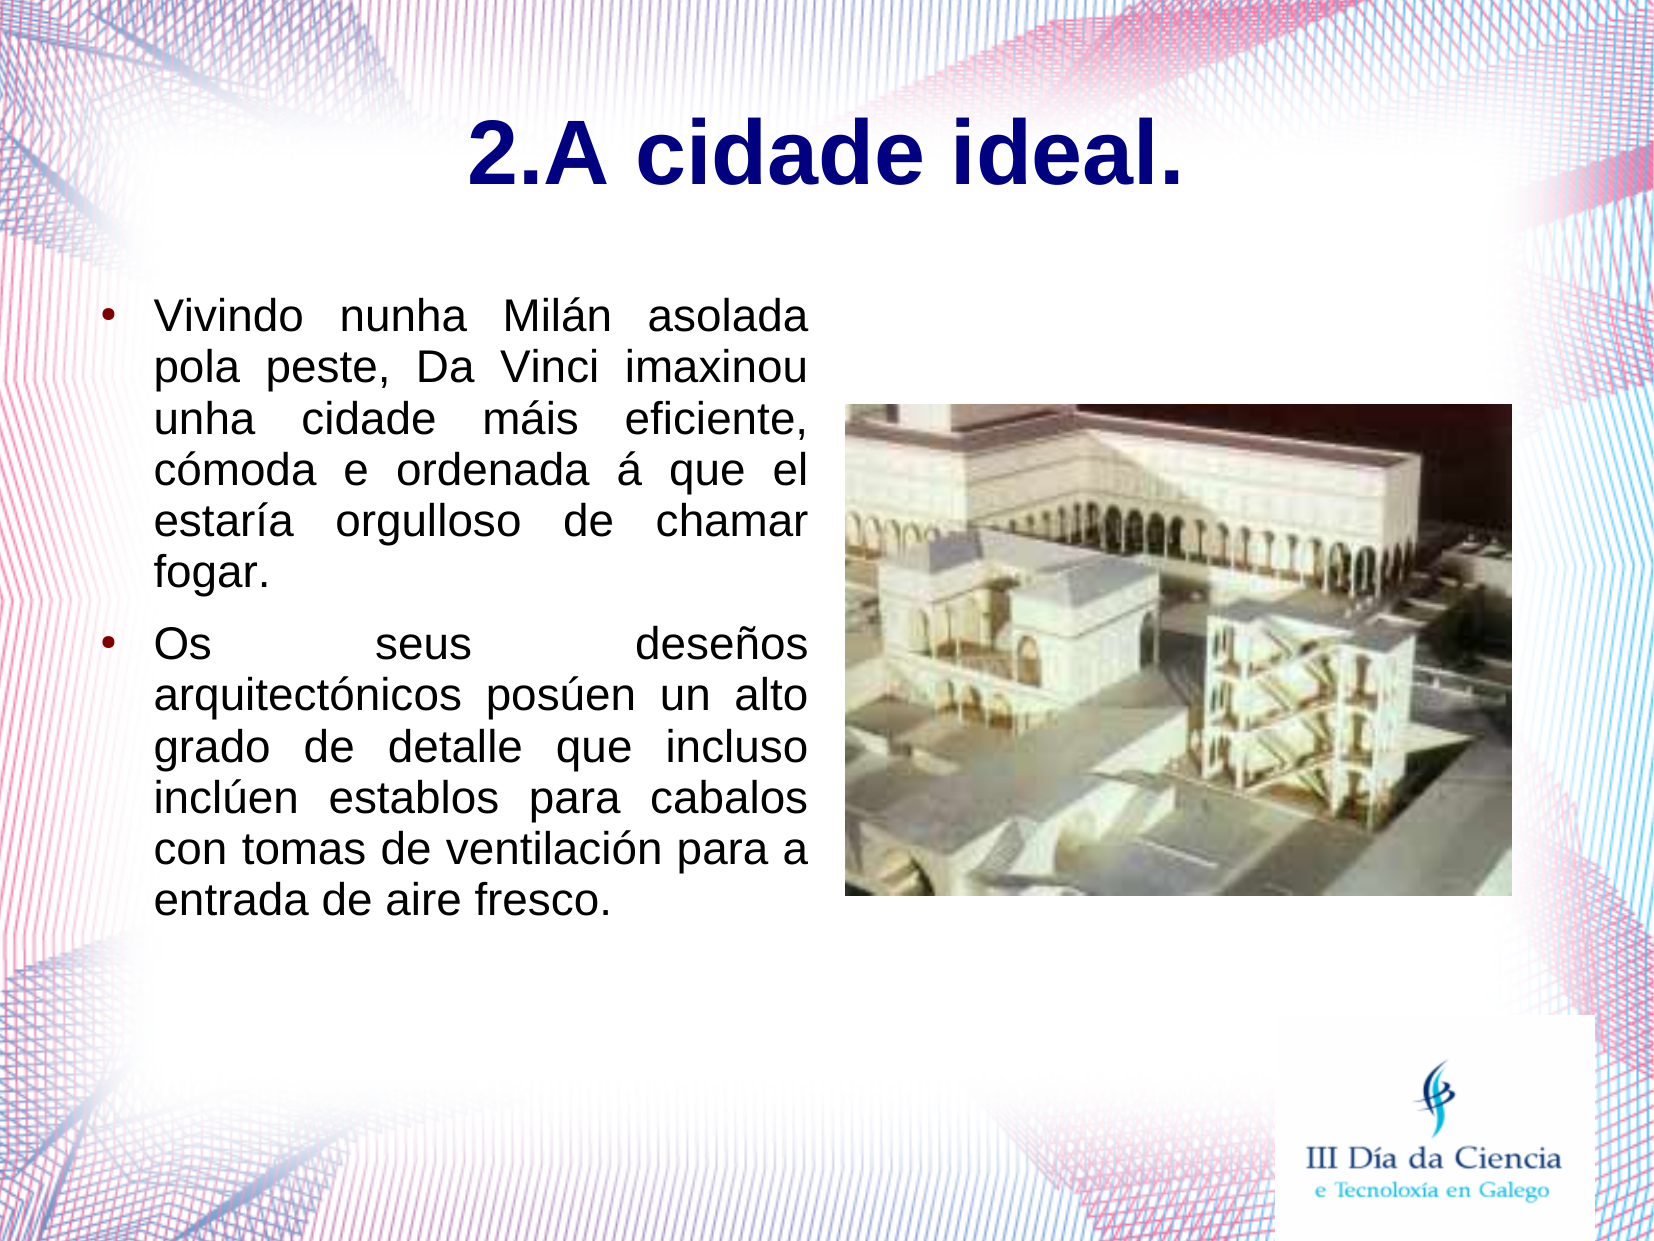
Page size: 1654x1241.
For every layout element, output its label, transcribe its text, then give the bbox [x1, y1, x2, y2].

title 2.A cidade ideal. [82, 49, 1571, 257]
list Vivindo nunha Milán asolada pola peste, Da Vinci imaxinou unha cidade máis eficiente, cómoda e ordenada á que el estaría orgulloso de chamar fogar. Os seus deseños arquitectónicos posúen un alto grado de detalle que incluso inclúen establos para cabalos con tomas de ventilación para a entrada de aire fresco. [82, 290, 809, 1010]
picture [0, 0, 1654, 1241]
